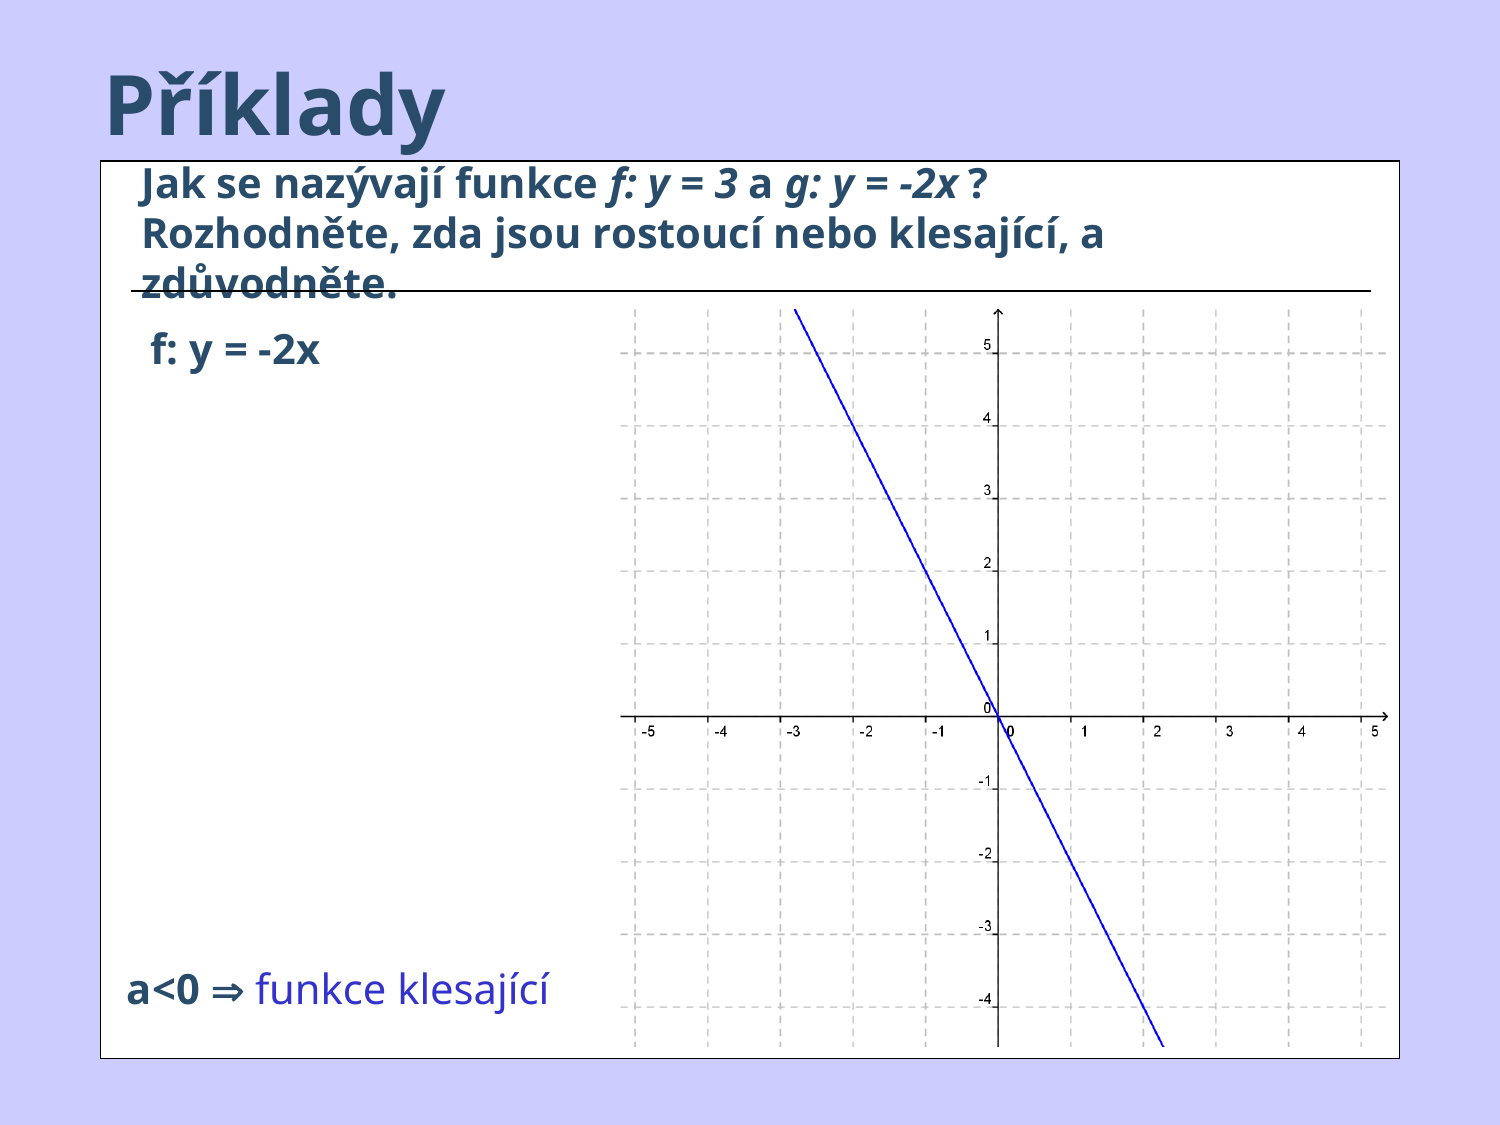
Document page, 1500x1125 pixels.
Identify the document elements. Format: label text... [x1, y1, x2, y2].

text_box [233, 279, 243, 290]
text_box a<0  funkce klesající [112, 940, 620, 1035]
text_box [315, 279, 322, 290]
text_box [300, 280, 309, 290]
text_box [261, 279, 267, 290]
text_box [272, 280, 281, 290]
title Příklady [88, 39, 1414, 190]
text_box [211, 279, 220, 290]
text_box [223, 279, 231, 290]
text_box [100, 190, 1400, 1059]
text_box [369, 279, 378, 284]
text_box [326, 279, 335, 284]
text_box [247, 280, 257, 290]
text_box [184, 279, 190, 290]
text_box Jak se nazývají funkce f: y = 3 a g: y = -2x ? Rozhodněte, zda jsou rostoucí nebo klesající, a zdůvodněte. [126, 184, 1367, 279]
text_box [326, 279, 347, 290]
text_box [196, 279, 205, 290]
text_box [287, 279, 294, 290]
text_box [169, 280, 178, 290]
text_box f: y = -2x [135, 300, 1376, 395]
text_box [353, 279, 365, 290]
picture [620, 309, 1388, 1047]
text_box [152, 279, 164, 290]
